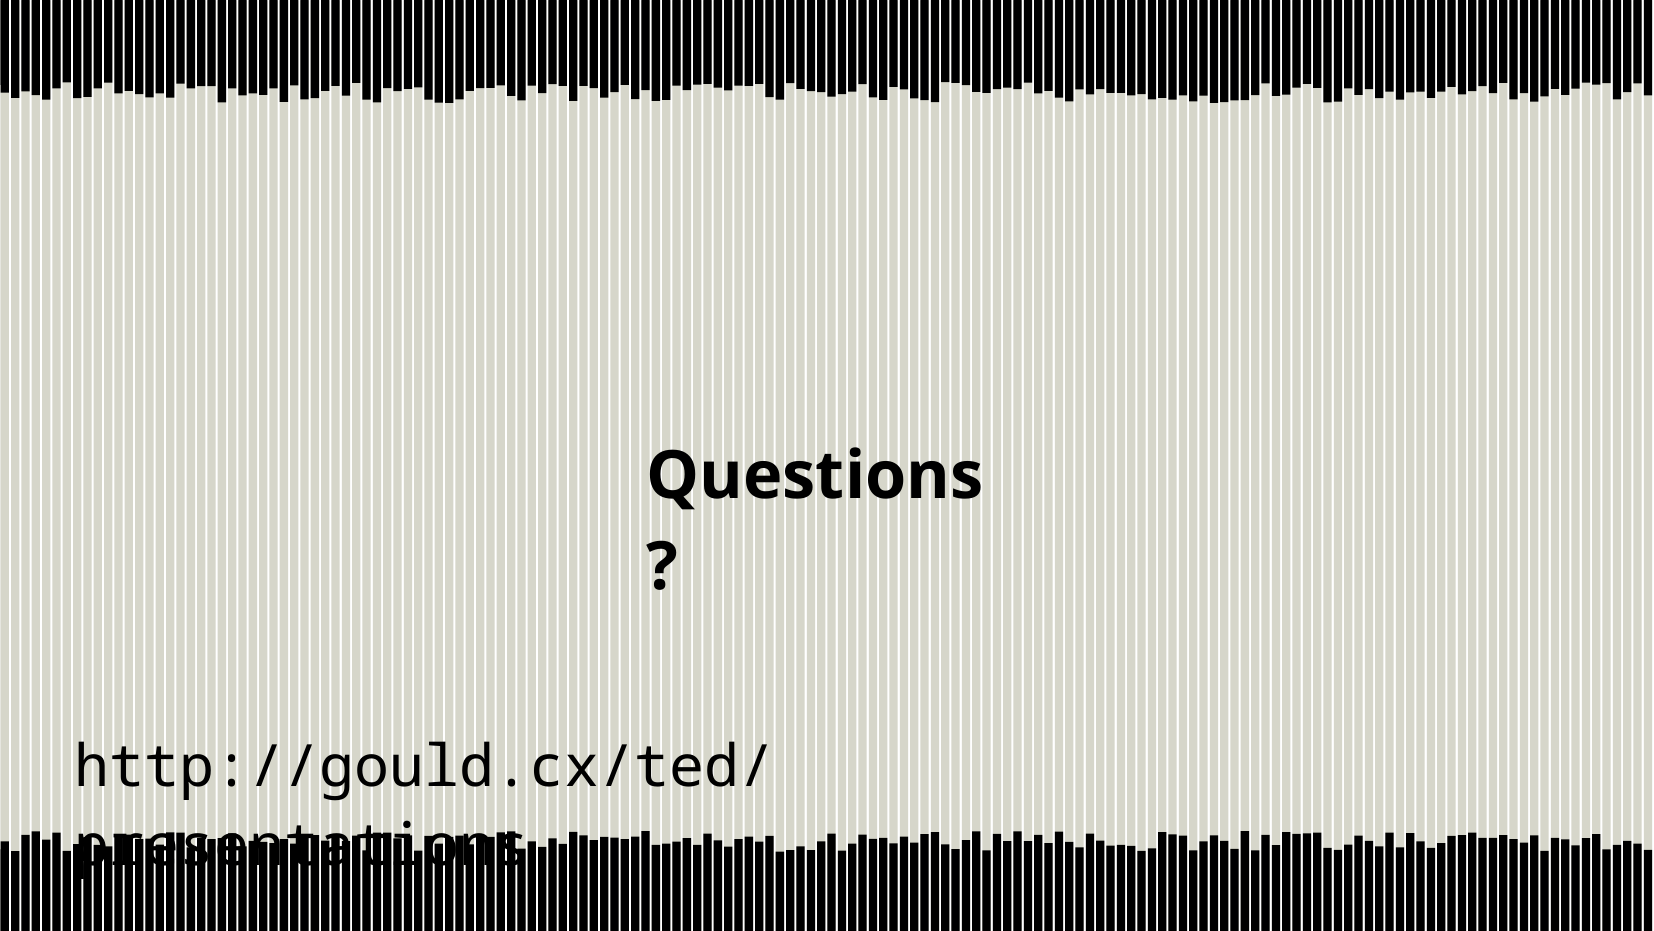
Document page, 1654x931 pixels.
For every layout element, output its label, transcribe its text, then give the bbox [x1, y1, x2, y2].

text_box http://gould.cx/ted/presentations [60, 716, 1126, 848]
text_box Questions? [631, 420, 1022, 510]
